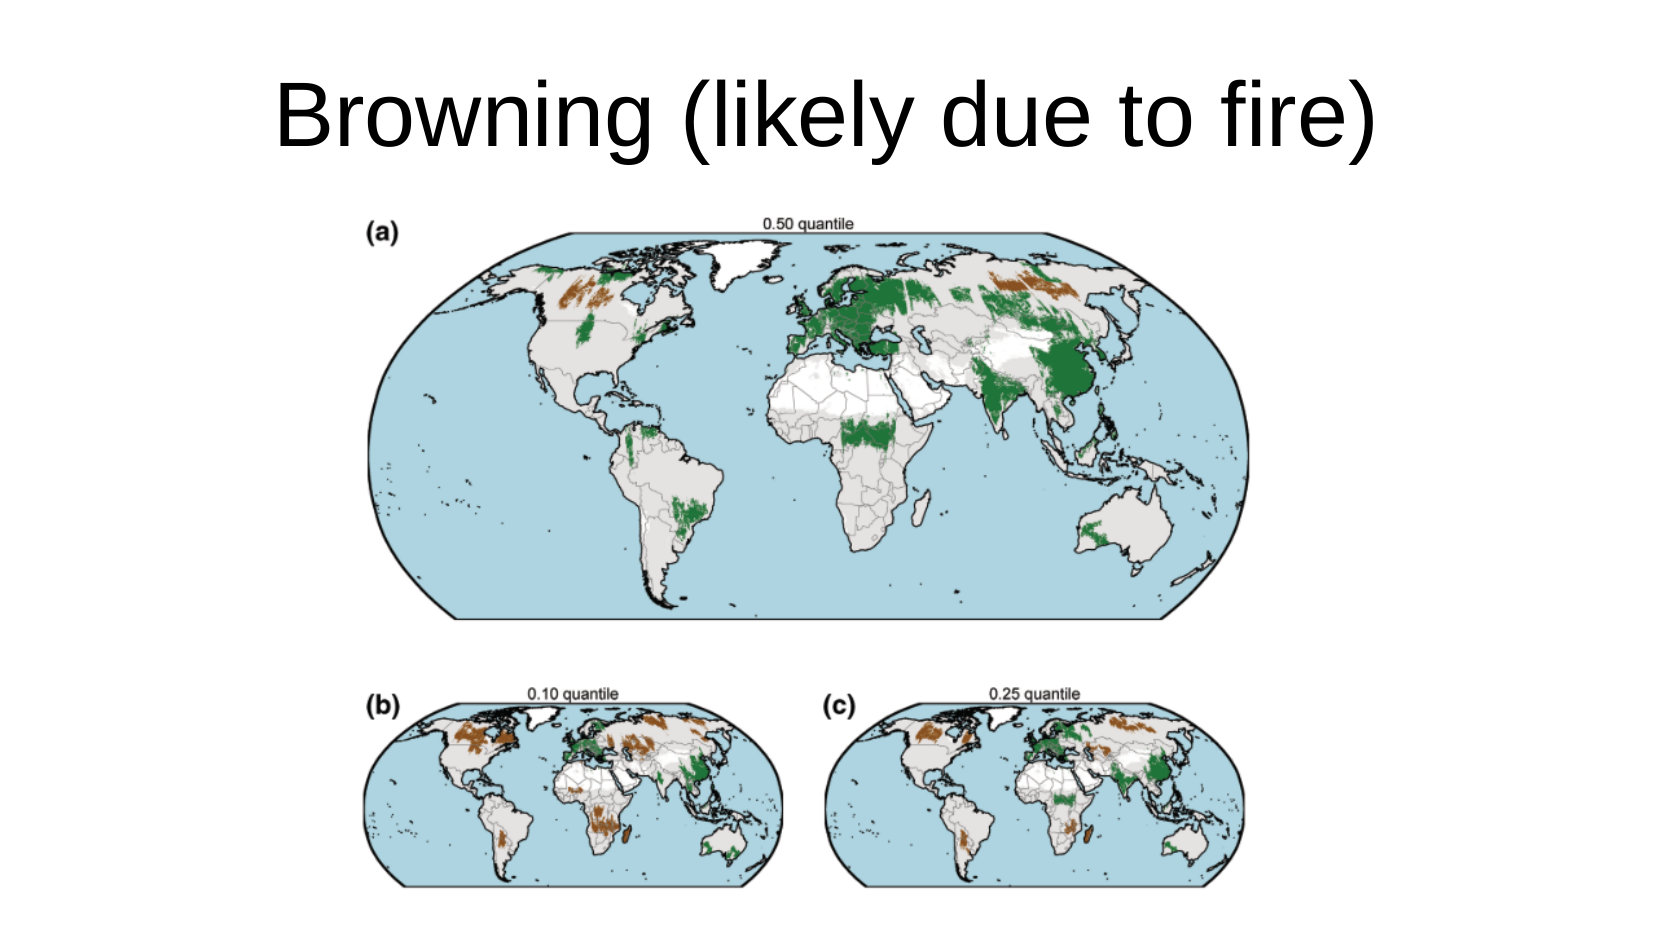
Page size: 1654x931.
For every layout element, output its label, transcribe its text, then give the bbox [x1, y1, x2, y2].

picture [259, 192, 1261, 915]
title Browning (likely due to fire) [82, 37, 1571, 193]
